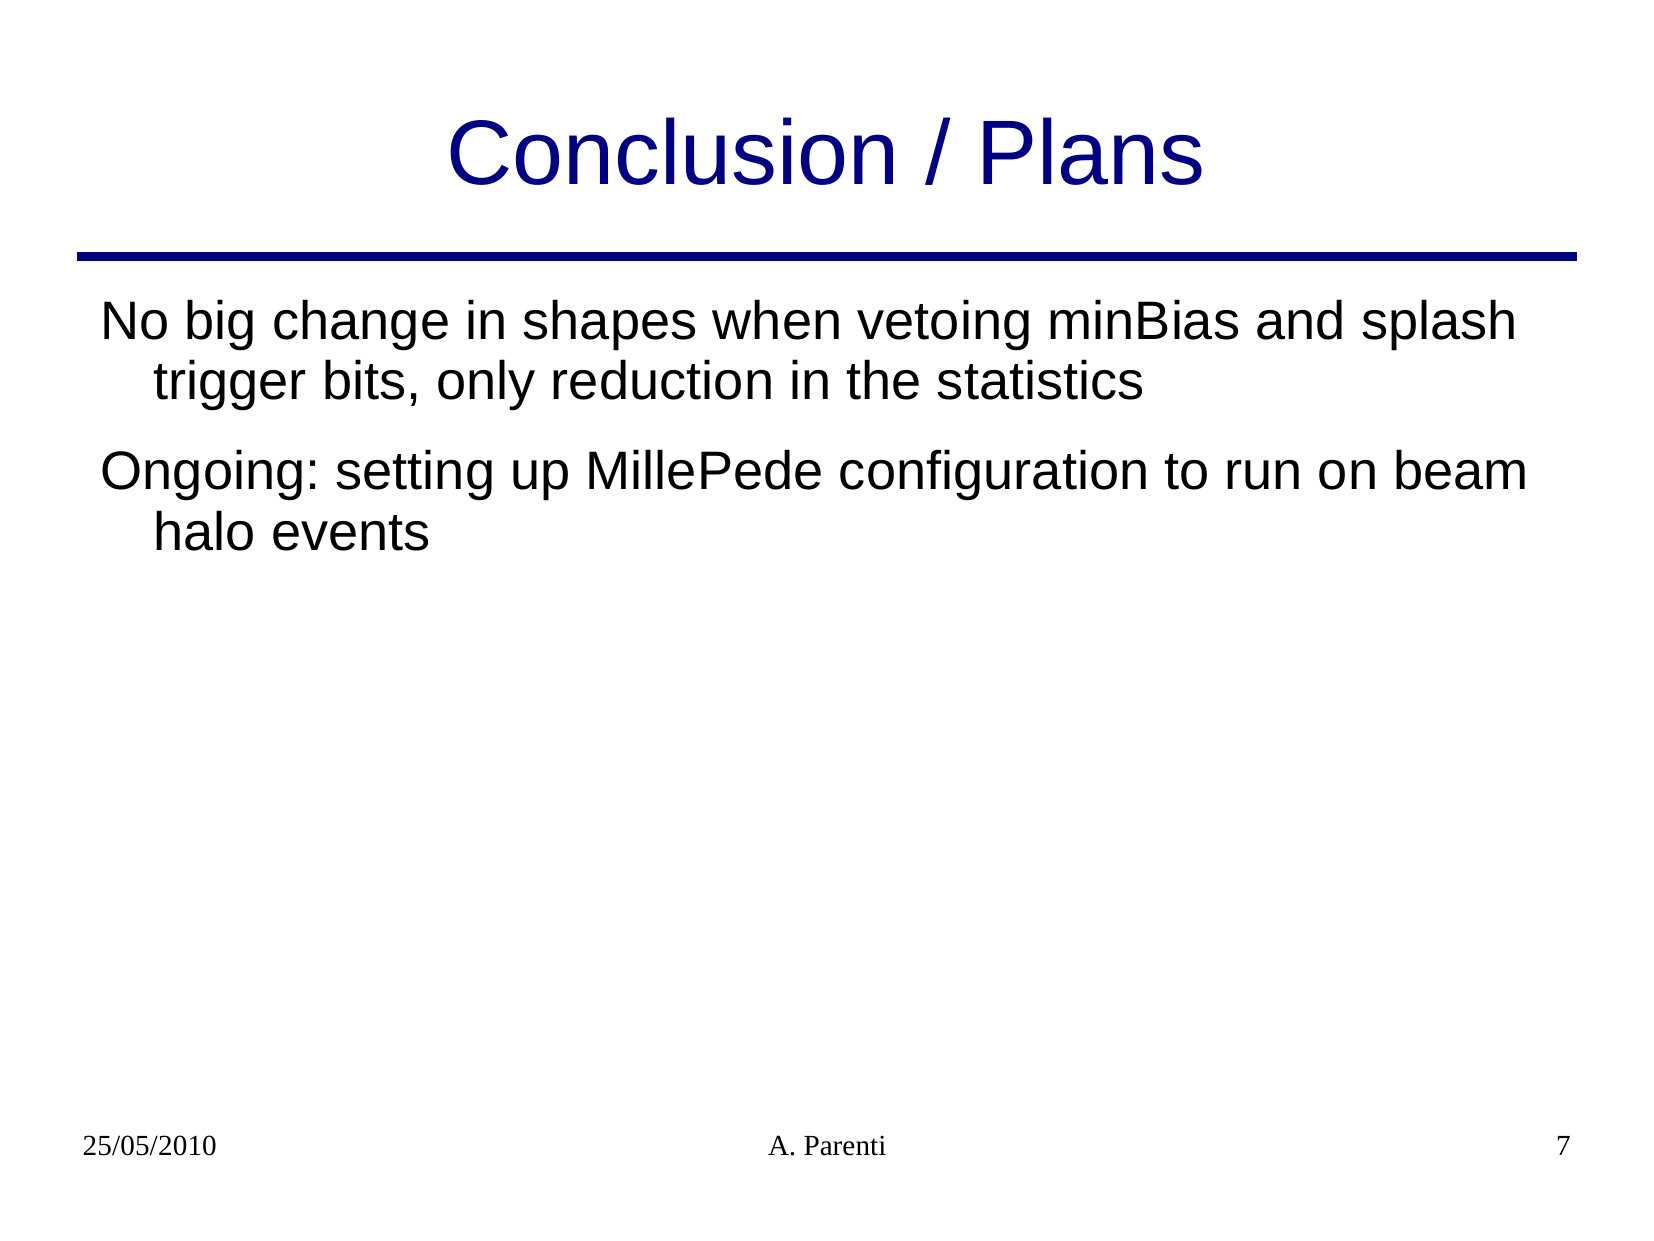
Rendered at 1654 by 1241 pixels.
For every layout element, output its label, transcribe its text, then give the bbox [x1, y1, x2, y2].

list No big change in shapes when vetoing minBias and splash trigger bits, only reduction in the statistics Ongoing: setting up MillePede configuration to run on beam halo events [82, 290, 1571, 1094]
title Conclusion / Plans [82, 56, 1571, 250]
